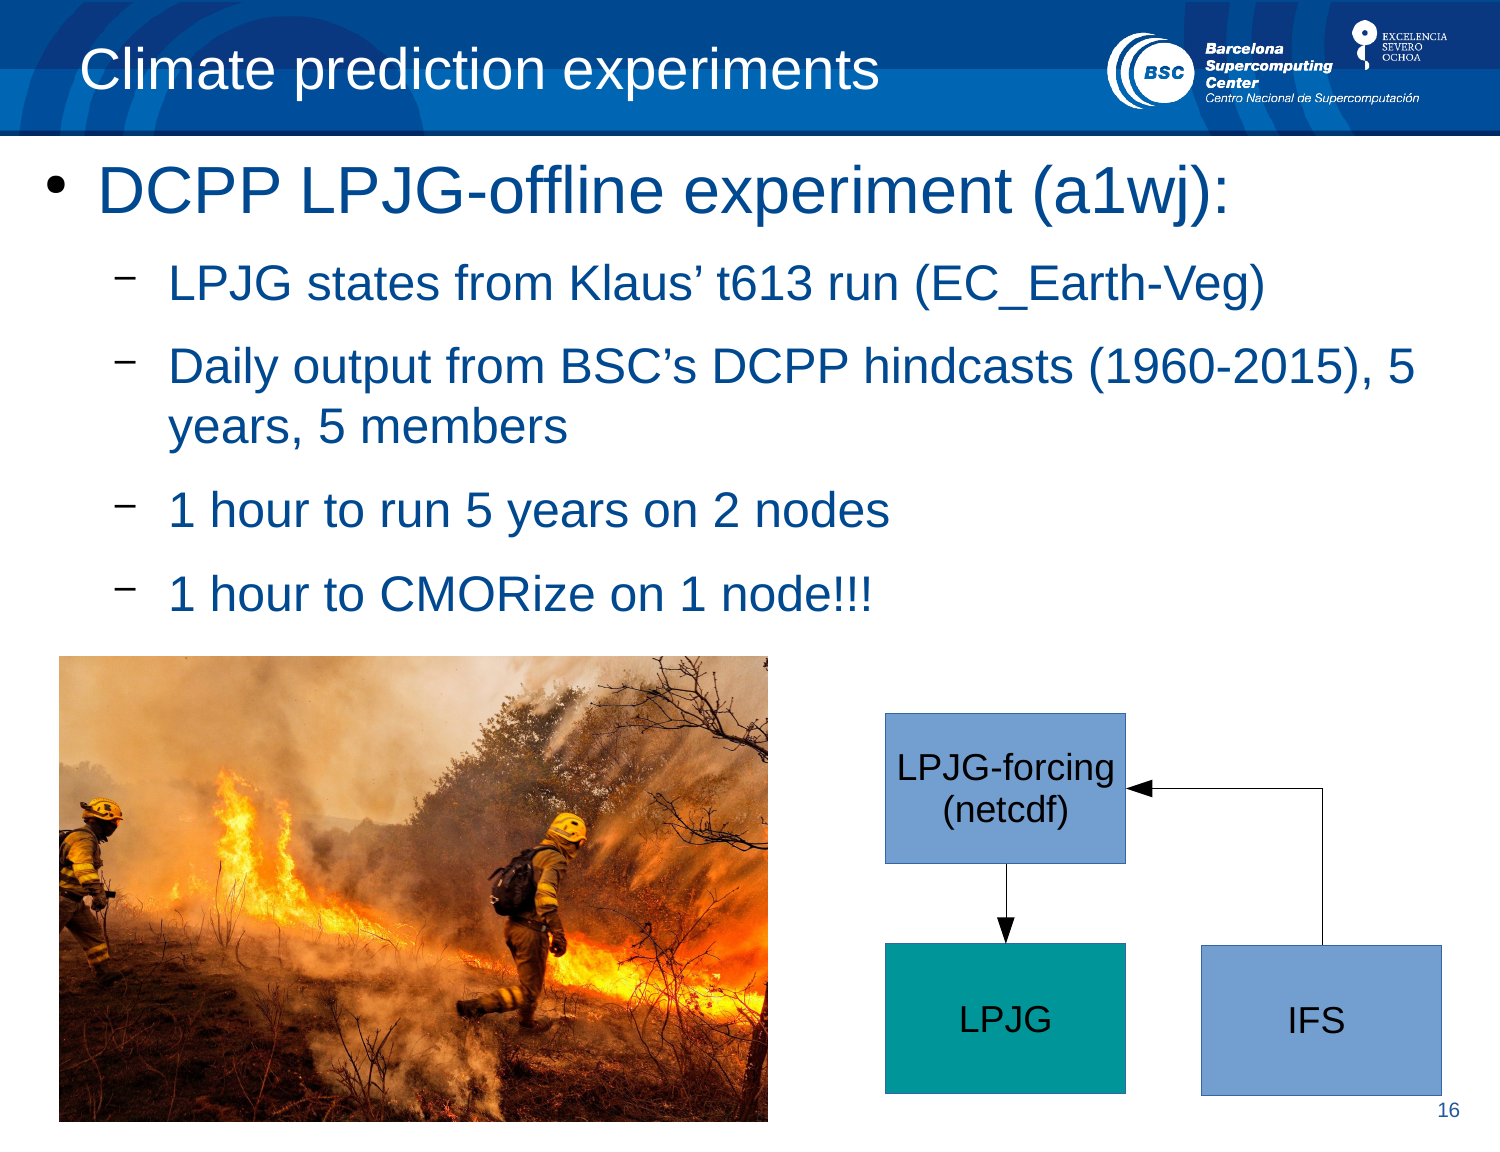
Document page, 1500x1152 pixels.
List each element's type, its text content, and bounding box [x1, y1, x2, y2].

text_box IFS [1201, 945, 1442, 1096]
picture [59, 656, 768, 1122]
list DCPP LPJG-offline experiment (a1wj): LPJG states from Klaus’ t613 run (EC_Earth-Veg) Daily output from BSC’s DCPP hindcasts (1960-2015), 5 years, 5 members 1 hour to run 5 years on 2 nodes 1 hour to CMORize on 1 node!!! [11, 138, 1483, 1126]
picture [0, 0, 1500, 136]
text_box LPJG-forcing (netcdf) [885, 713, 1126, 864]
text_box LPJG [885, 943, 1126, 1094]
title Climate prediction experiments [65, 23, 1081, 138]
